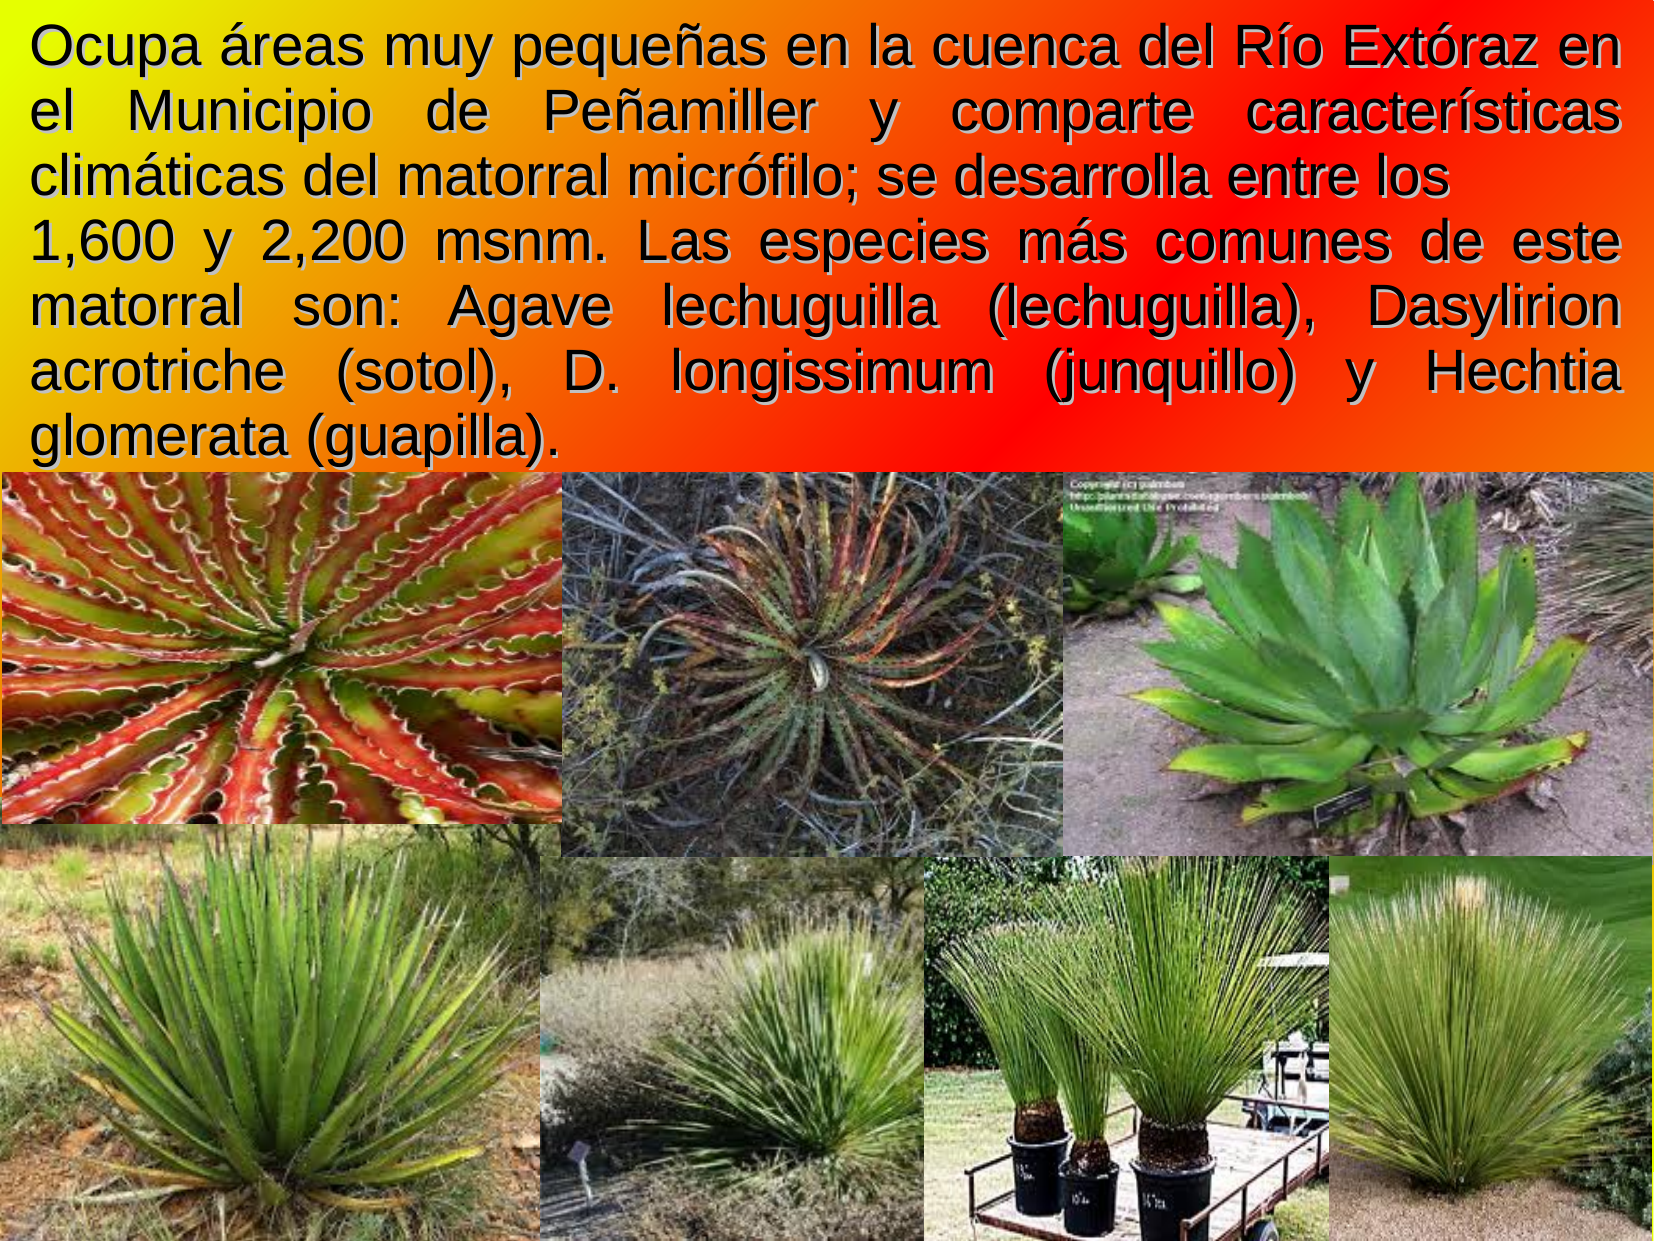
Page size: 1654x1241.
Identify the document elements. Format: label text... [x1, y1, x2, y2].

picture [0, 472, 1654, 1241]
subtitle Ocupa áreas muy pequeñas en la cuenca del Río Extóraz en el Municipio de Peñamiller y comparte características climáticas del matorral micrófilo; se desarrolla entre los 1,600 y 2,200 msnm. Las especies más comunes de este matorral son: Agave lechuguilla (lechuguilla), Dasylirion acrotriche (sotol), D. longissimum (junquillo) y Hechtia glomerata (guapilla). [29, 0, 1625, 472]
